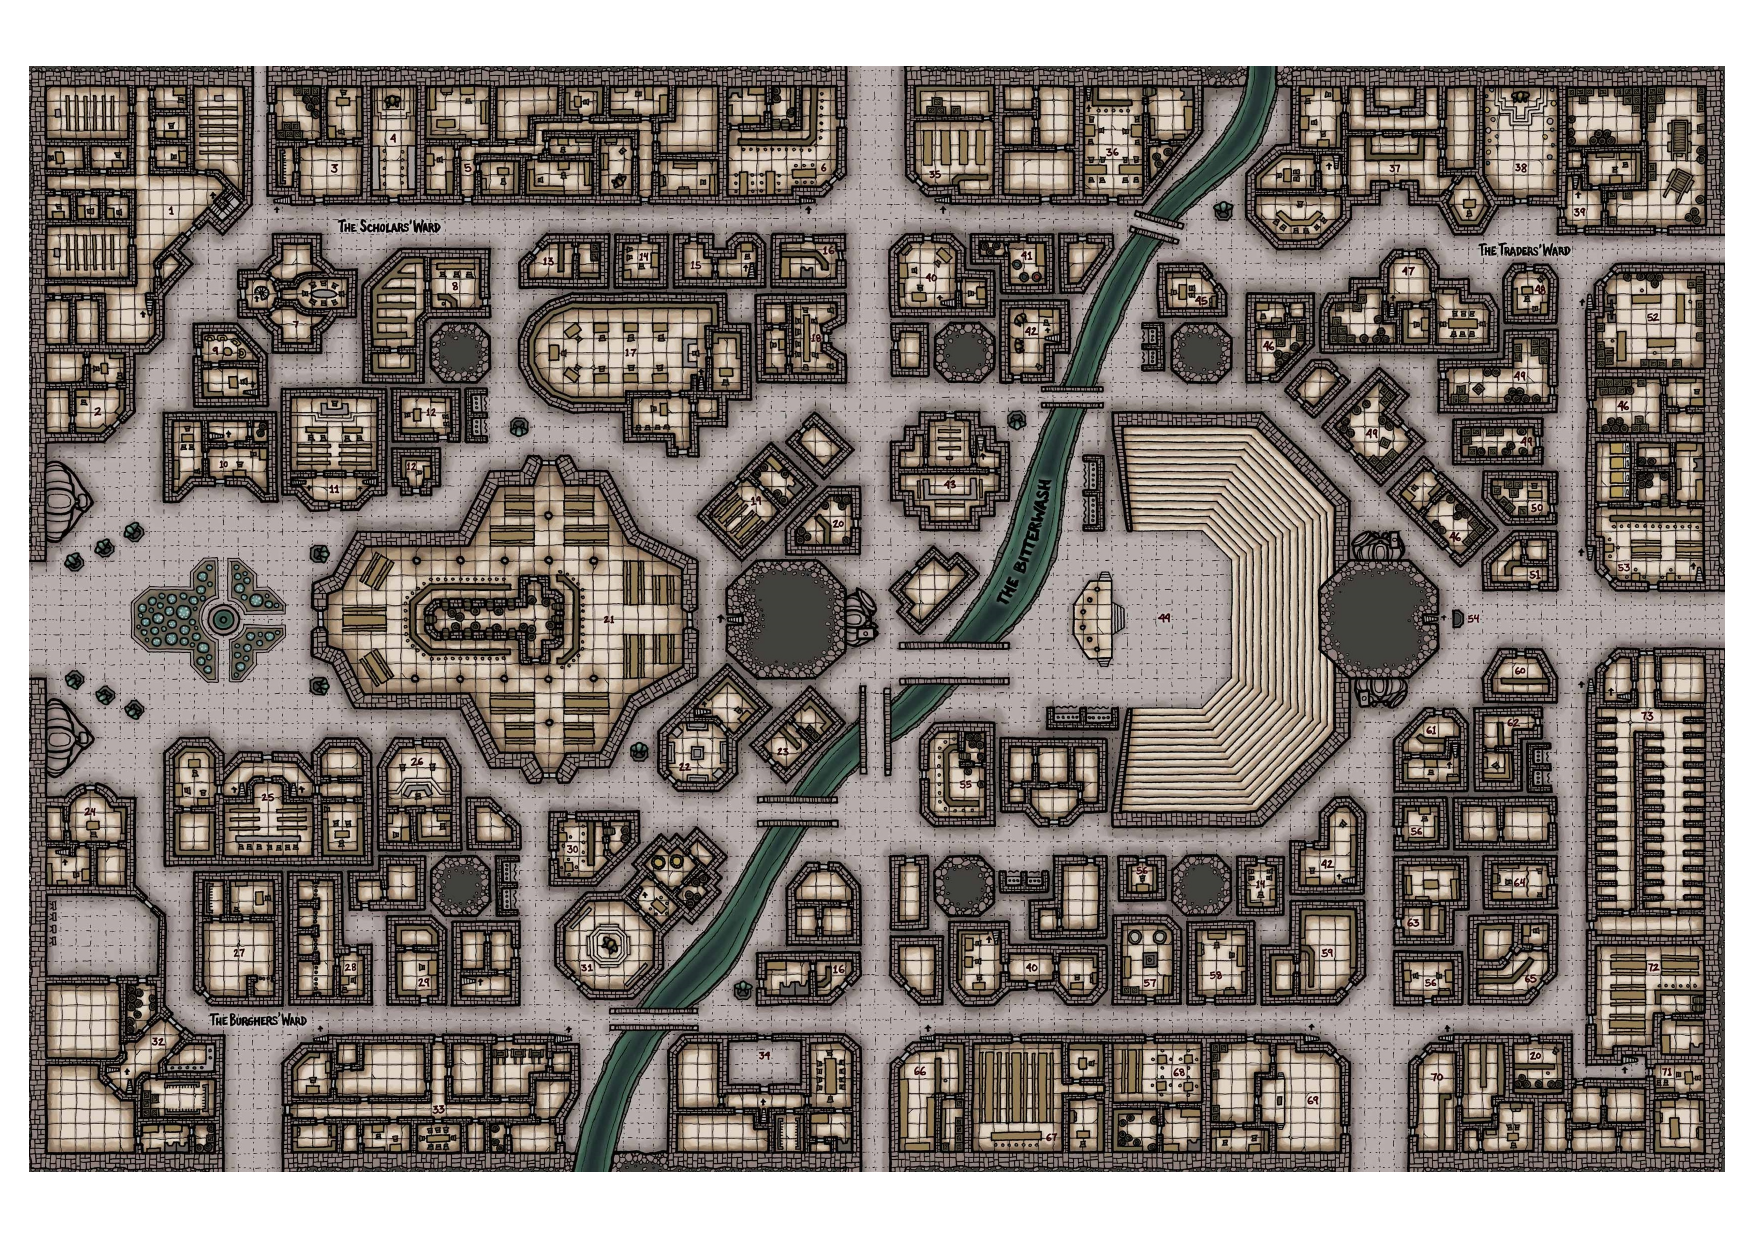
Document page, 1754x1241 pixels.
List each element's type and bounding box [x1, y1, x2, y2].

picture [29, 66, 1725, 1172]
